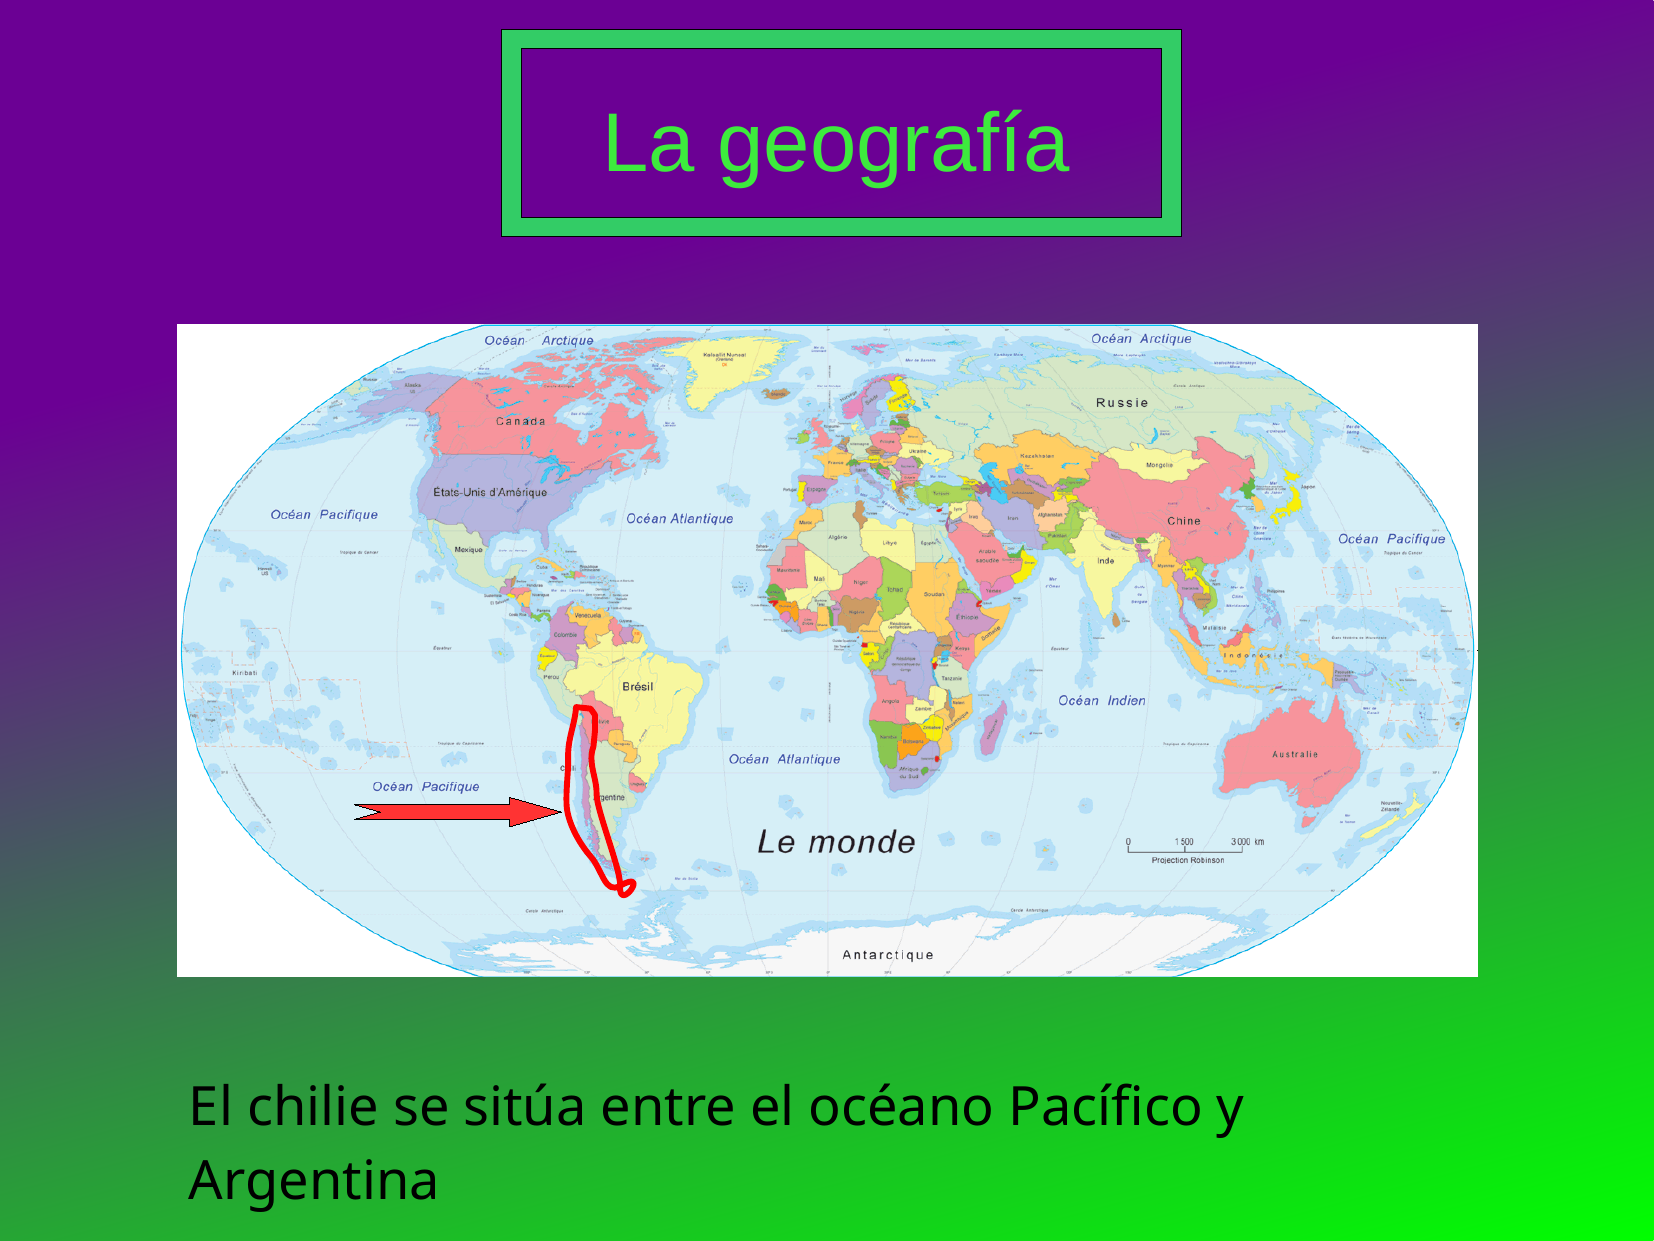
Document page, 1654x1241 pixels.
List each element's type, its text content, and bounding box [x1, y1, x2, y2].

text_box [354, 797, 562, 827]
picture [177, 324, 1478, 977]
text_box [501, 29, 1182, 237]
text_box La geografía [517, 88, 1182, 197]
text_box El chilie se sitúa entre el océano Pacífico y Argentina [147, 1033, 1536, 1241]
